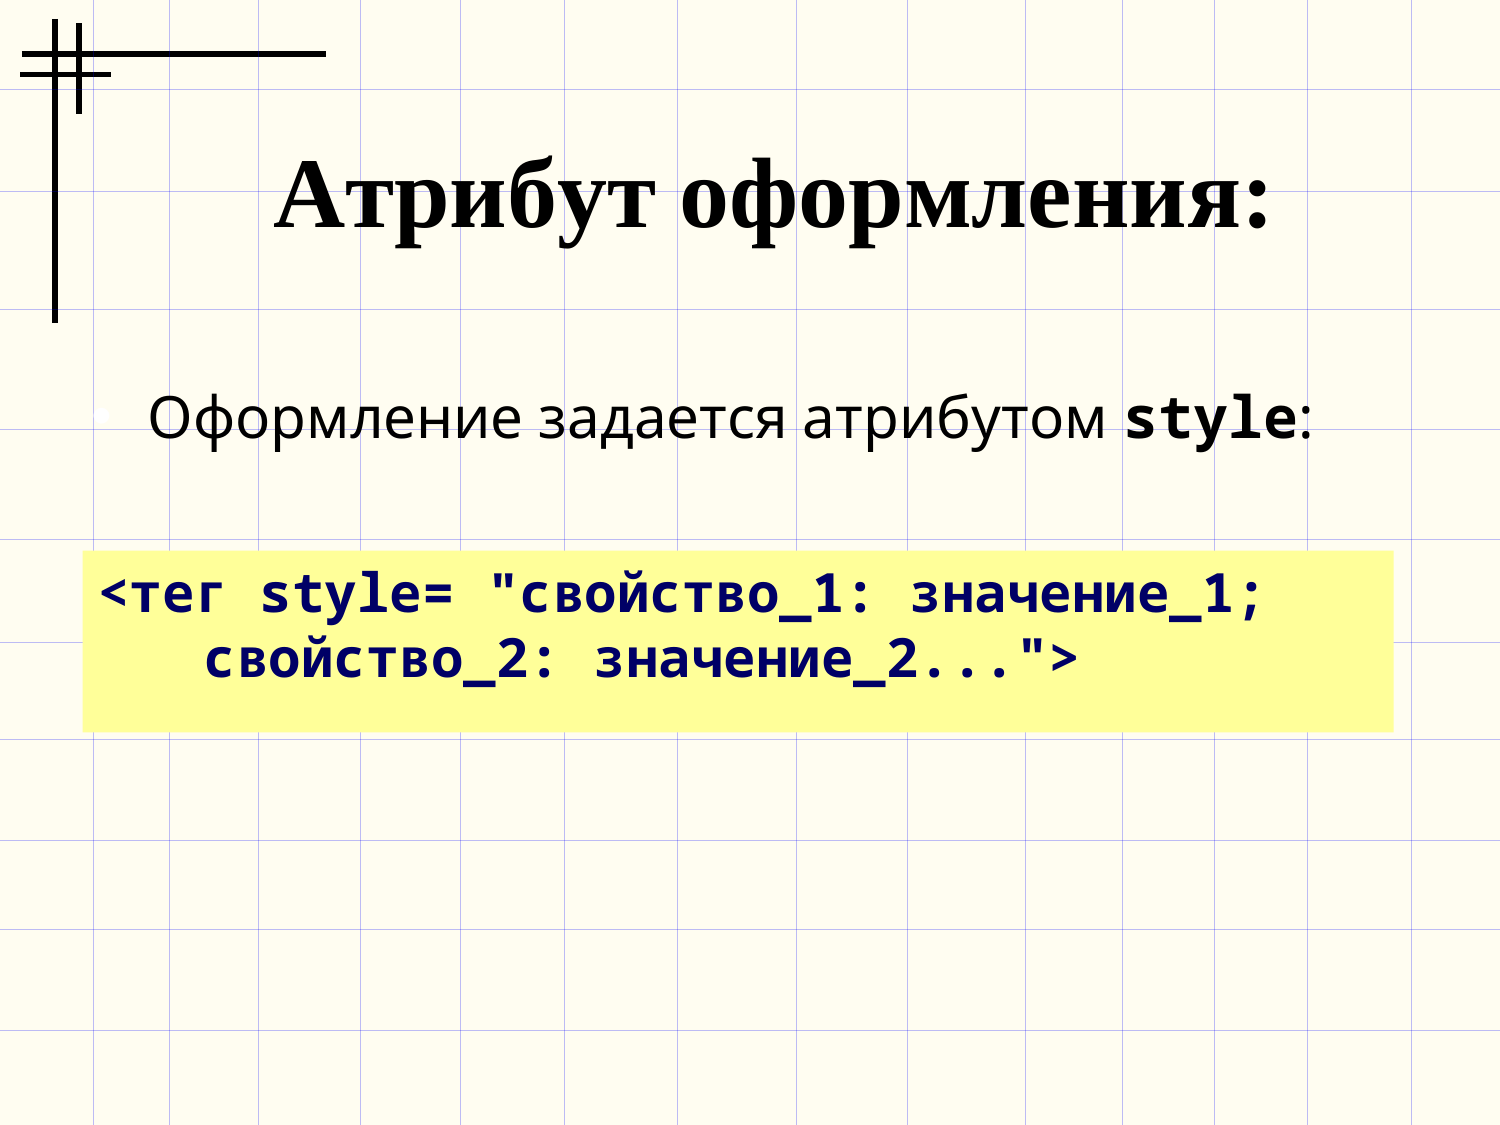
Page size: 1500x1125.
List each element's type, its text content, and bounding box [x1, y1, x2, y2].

list <тег style= "свойство_1: значение_1; свойство_2: значение_2..."> [82, 550, 1394, 733]
title Атрибут оформления: [75, 75, 1426, 301]
text_box Оформление задается атрибутом style: [76, 372, 1447, 458]
